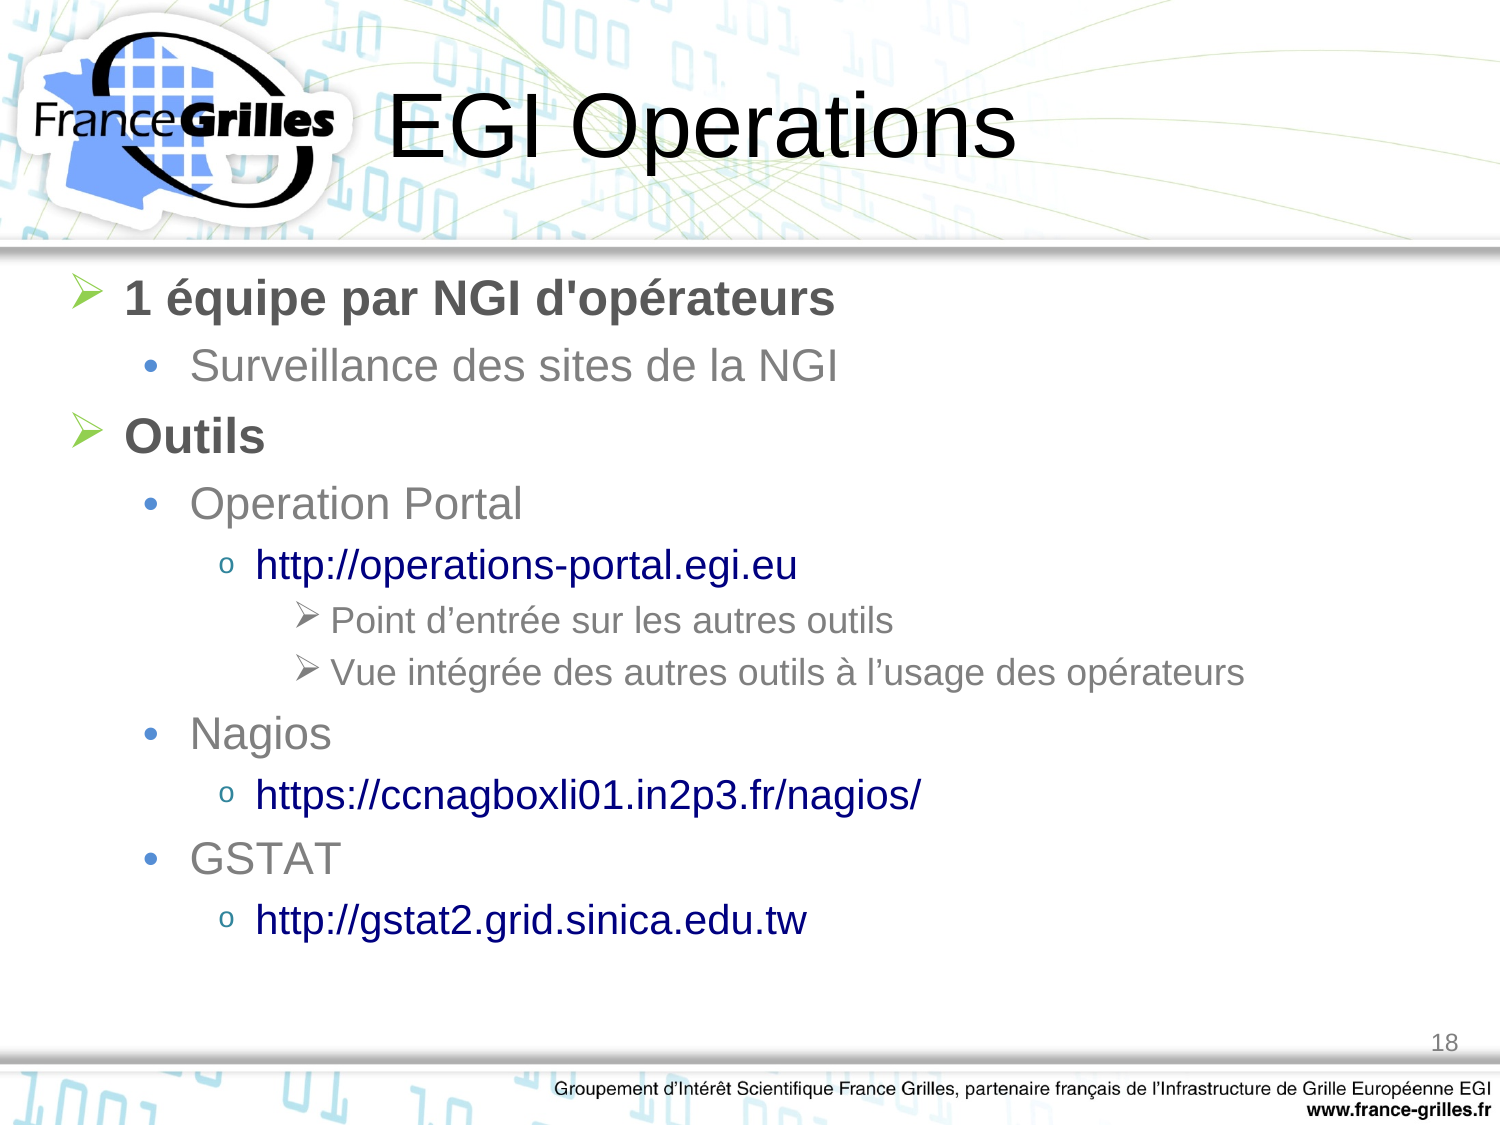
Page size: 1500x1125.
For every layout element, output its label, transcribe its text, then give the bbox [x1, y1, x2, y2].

picture [0, 0, 1500, 1125]
title EGI Operations [372, 7, 1459, 244]
list 1 équipe par NGI d'opérateurs Surveillance des sites de la NGI Outils Operation Portal http://operations-portal.egi.eu Point d’entrée sur les autres outils Vue intégrée des autres outils à l’usage des opérateurs Nagios https://ccnagboxli01.in2p3.fr/nagios/ GSTAT http://gstat2.grid.sinica.edu.tw [53, 262, 1459, 1024]
